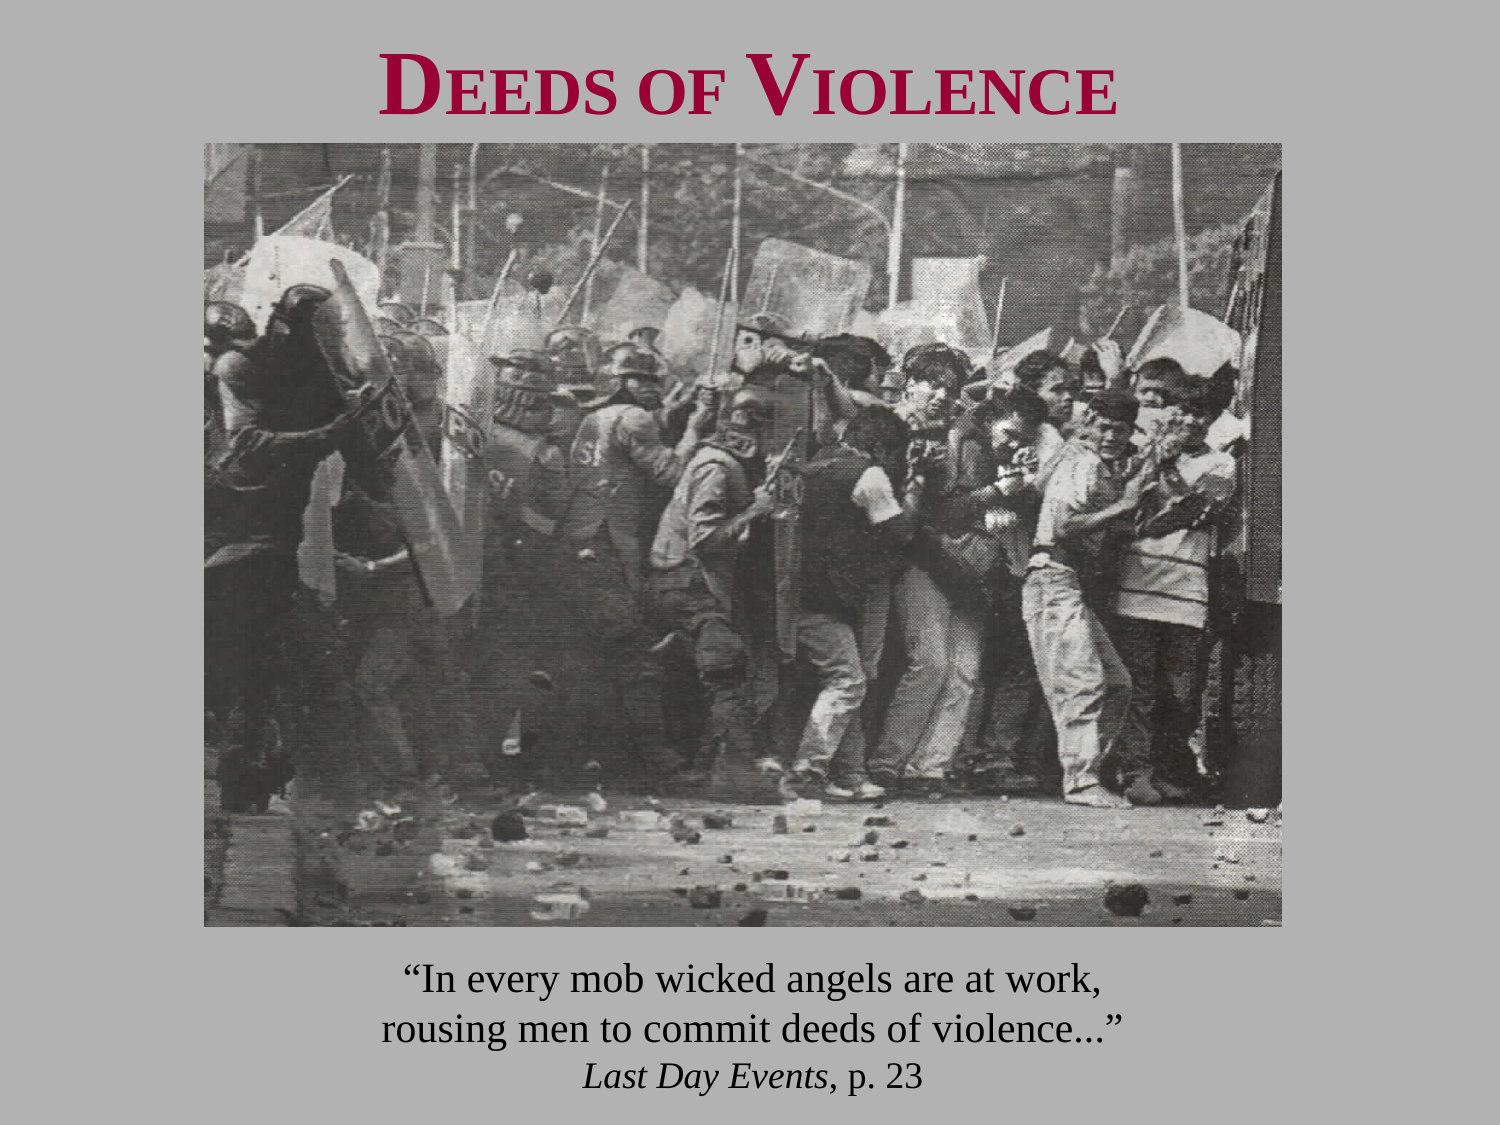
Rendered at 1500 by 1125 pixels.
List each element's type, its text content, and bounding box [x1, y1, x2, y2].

text_box “In every mob wicked angels are at work, rousing men to commit deeds of violence...” Last Day Events, p. 23 [134, 943, 1372, 1105]
picture [204, 143, 1282, 927]
text_box DEEDS OF VIOLENCE [143, 14, 1356, 141]
